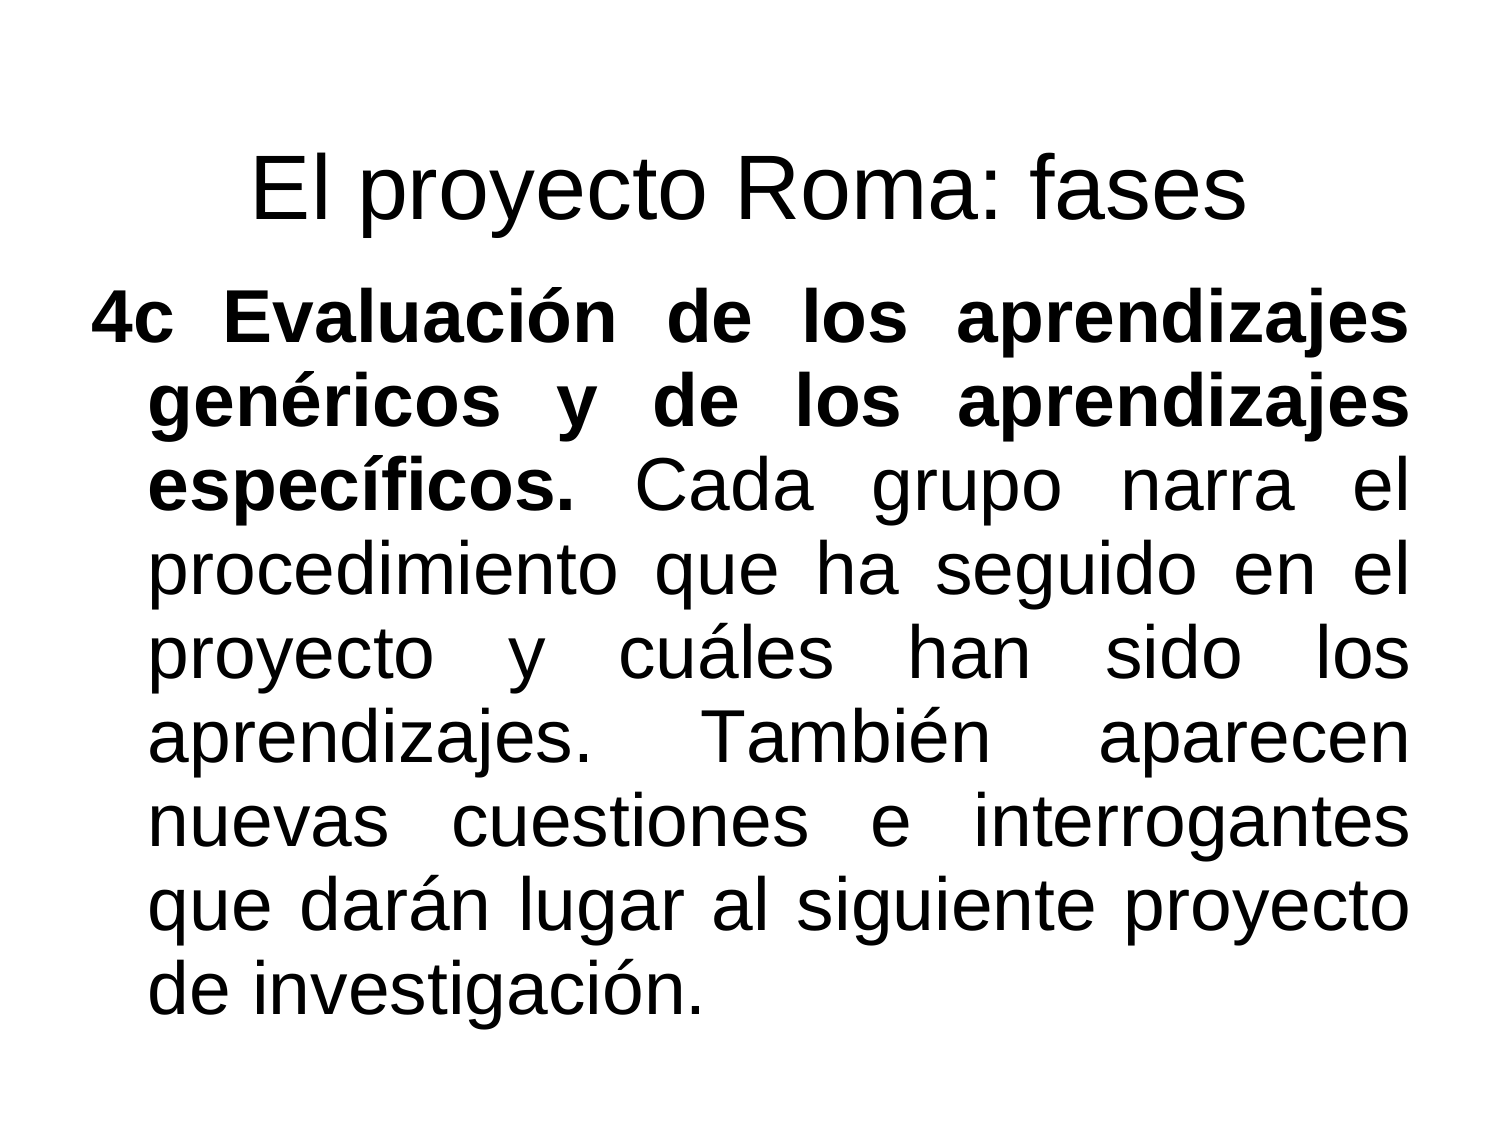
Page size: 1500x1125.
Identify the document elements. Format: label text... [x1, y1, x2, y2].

title El proyecto Roma: fases [75, 75, 1426, 301]
list 4c Evaluación de los aprendizajes genéricos y de los aprendizajes específicos. Cada grupo narra el procedimiento que ha seguido en el proyecto y cuáles han sido los aprendizajes. También aparecen nuevas cuestiones e interrogantes que darán lugar al siguiente proyecto de investigación. [76, 267, 1427, 1039]
